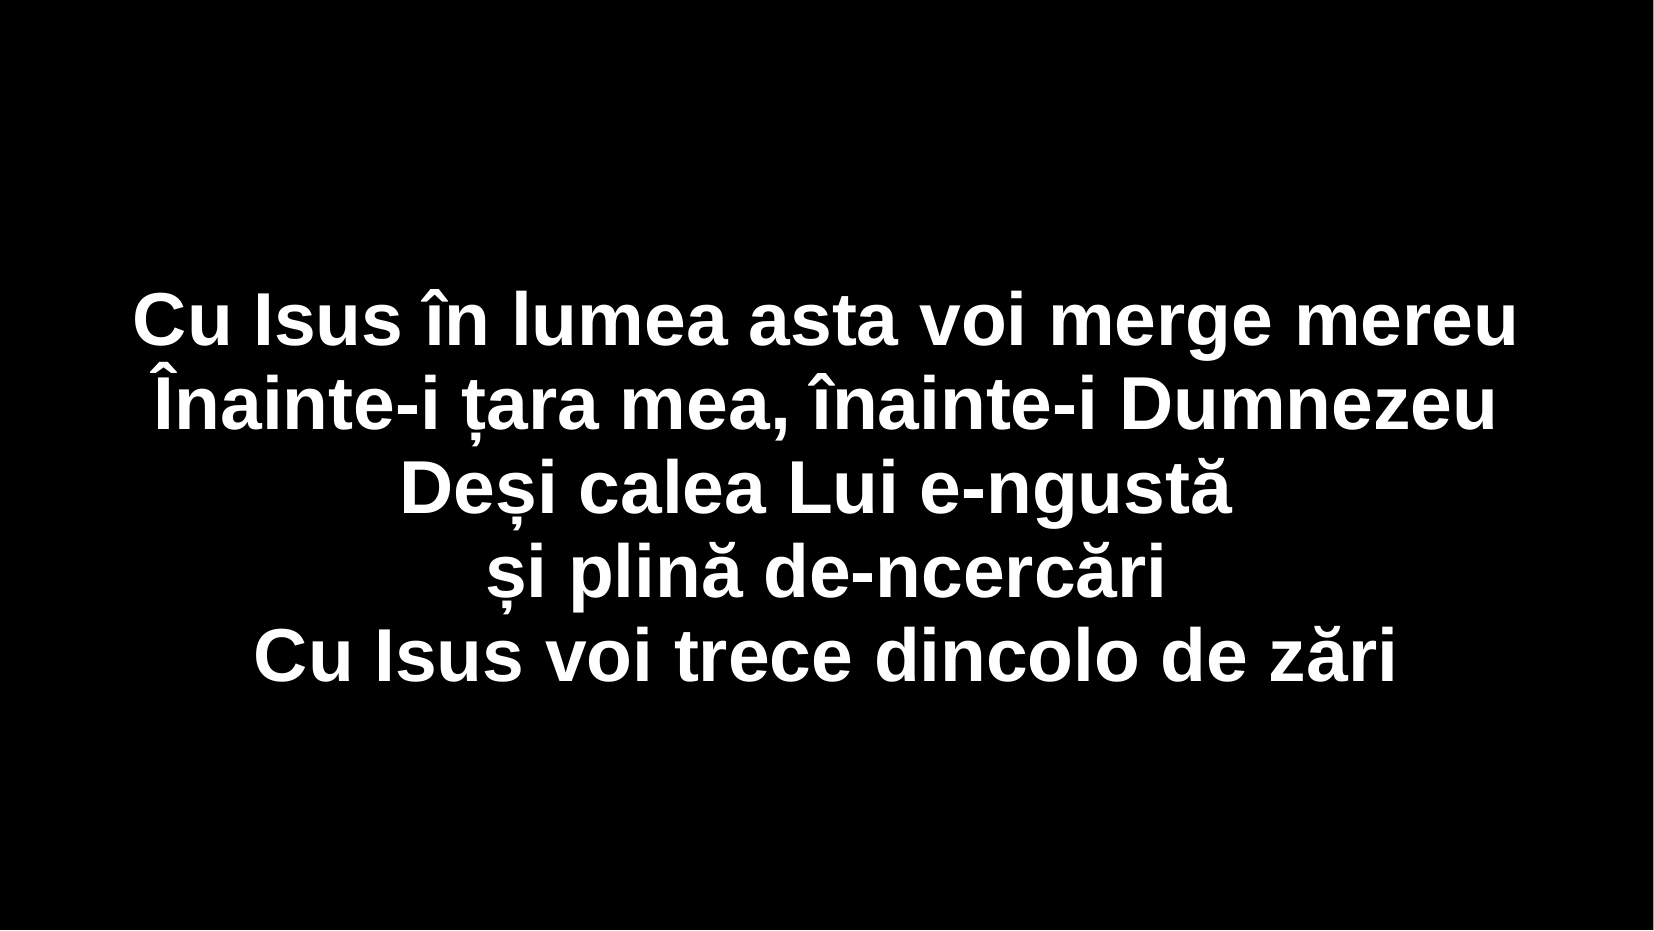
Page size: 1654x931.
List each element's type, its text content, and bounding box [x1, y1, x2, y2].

subtitle Cu Isus în lumea asta voi merge mereu Înainte-i țara mea, înainte-i Dumnezeu Deși calea Lui e-ngustă și plină de-ncercări Cu Isus voi trece dincolo de zări [82, 109, 1571, 866]
